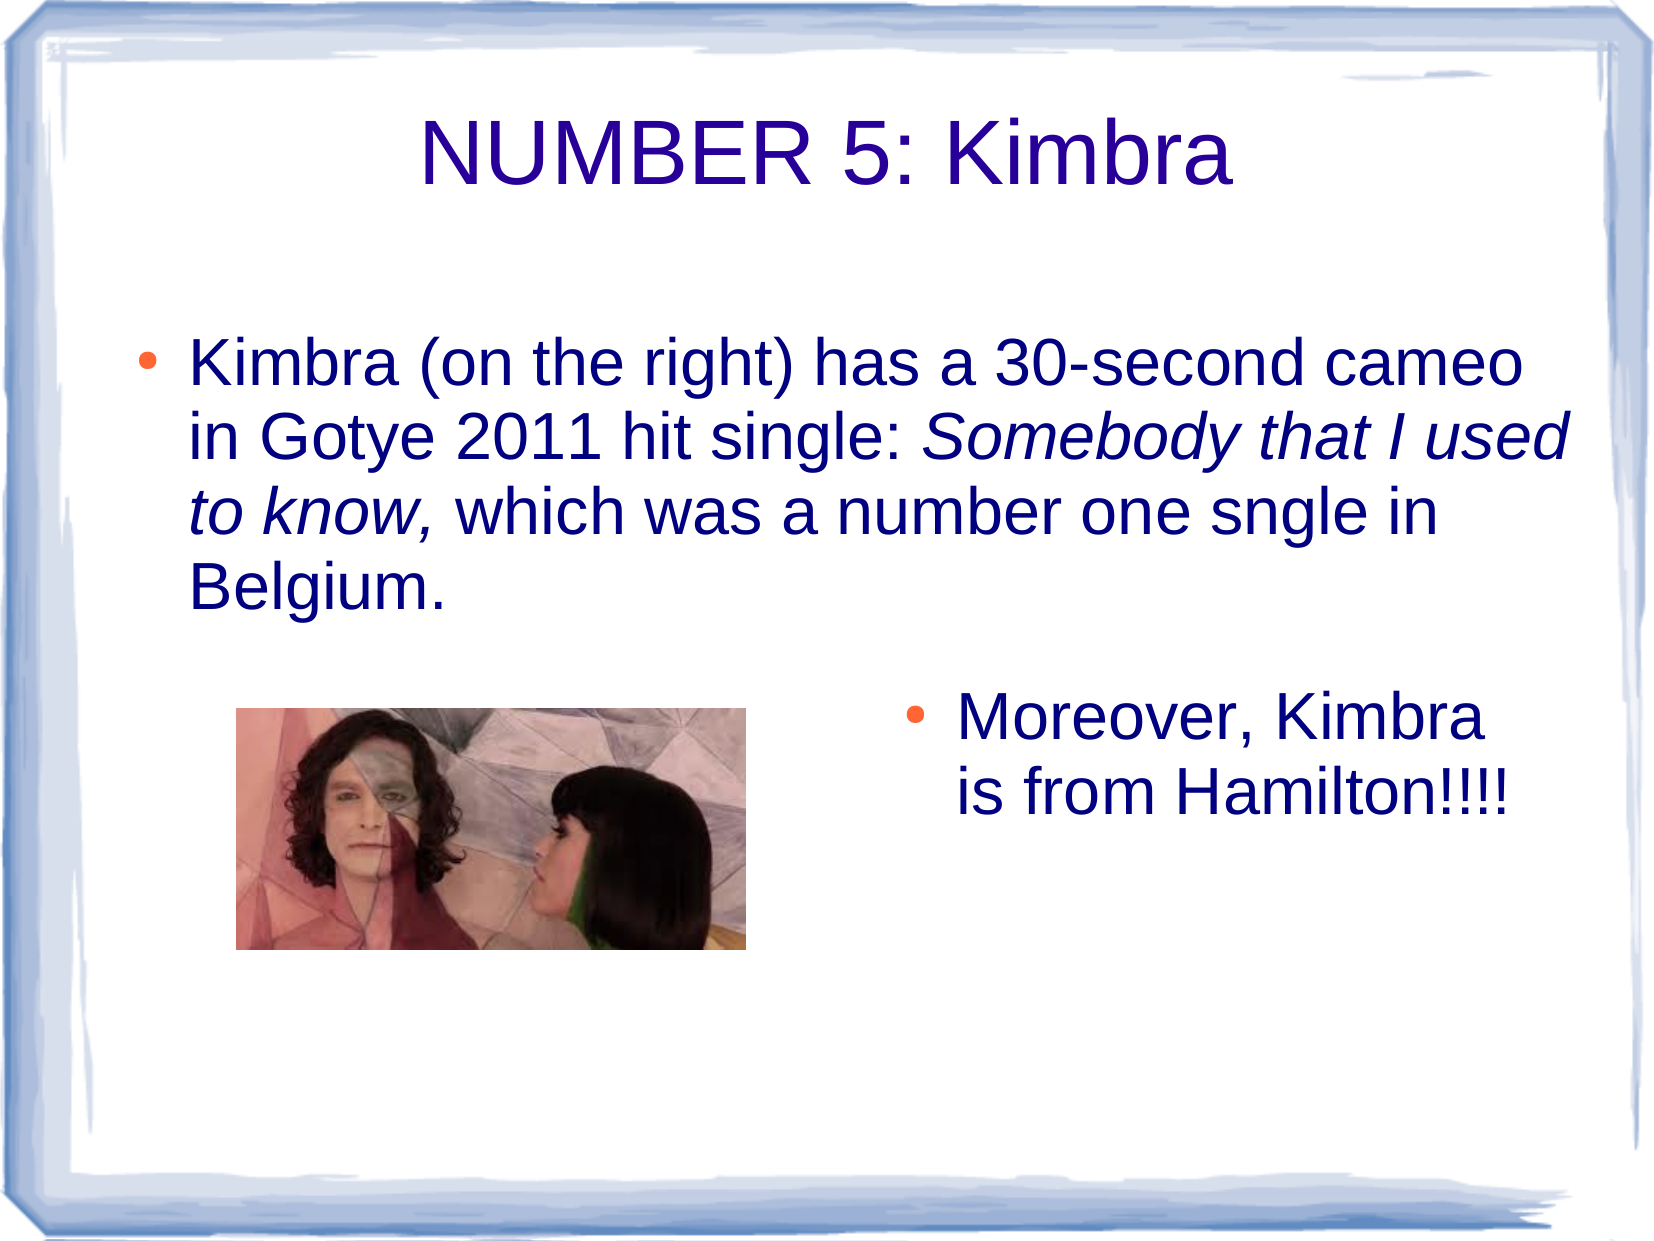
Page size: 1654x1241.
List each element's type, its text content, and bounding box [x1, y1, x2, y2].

list Kimbra (on the right) has a 30-second cameo in Gotye 2011 hit single: Somebody that I used to know, which was a number one sngle in Belgium. [118, 324, 1571, 624]
list Moreover, Kimbra is from Hamilton!!!! [885, 679, 1542, 916]
picture [0, 0, 1654, 1241]
title NUMBER 5: Kimbra [82, 49, 1571, 257]
